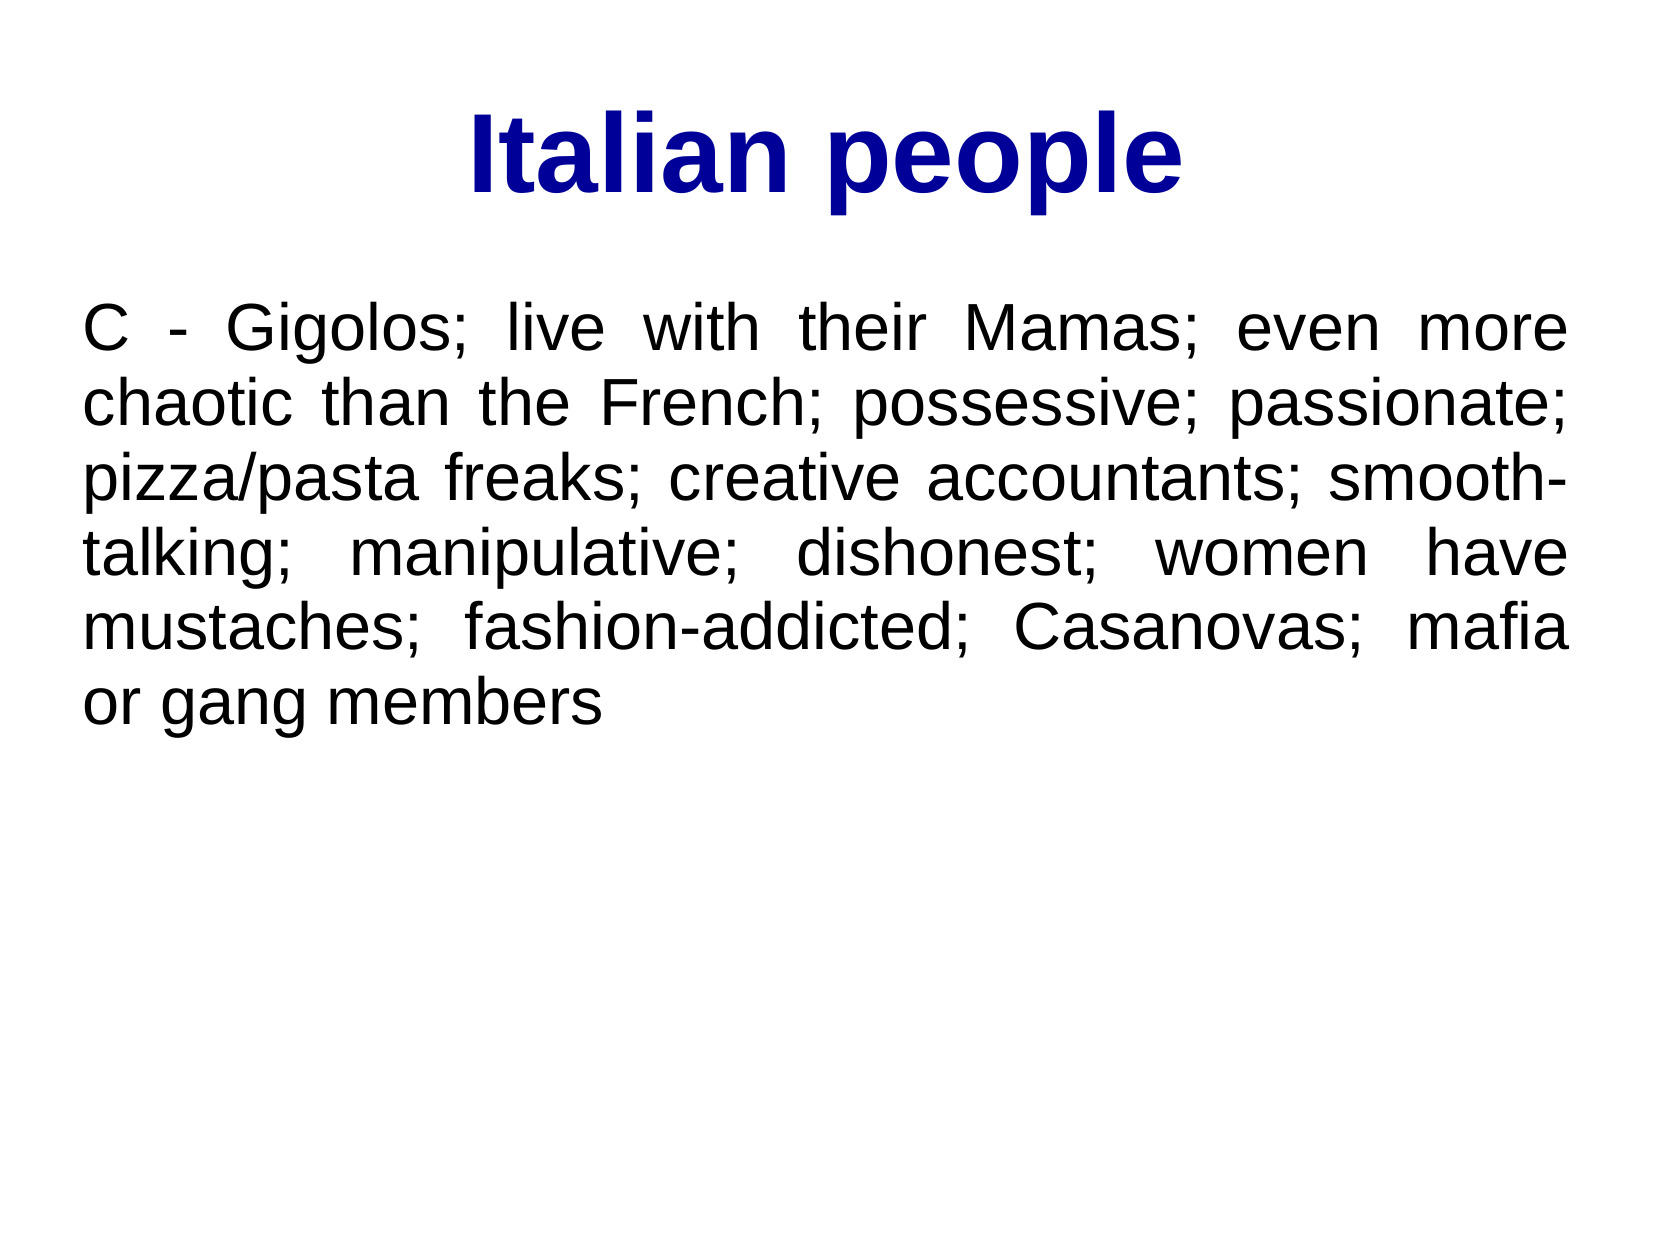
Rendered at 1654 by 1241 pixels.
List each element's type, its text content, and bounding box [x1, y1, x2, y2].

list C - Gigolos; live with their Mamas; even more chaotic than the French; possessive; passionate; pizza/pasta freaks; creative accountants; smooth-talking; manipulative; dishonest; women have mustaches; fashion-addicted; Casanovas; mafia or gang members [82, 290, 1571, 1109]
title Italian people [82, 49, 1571, 257]
